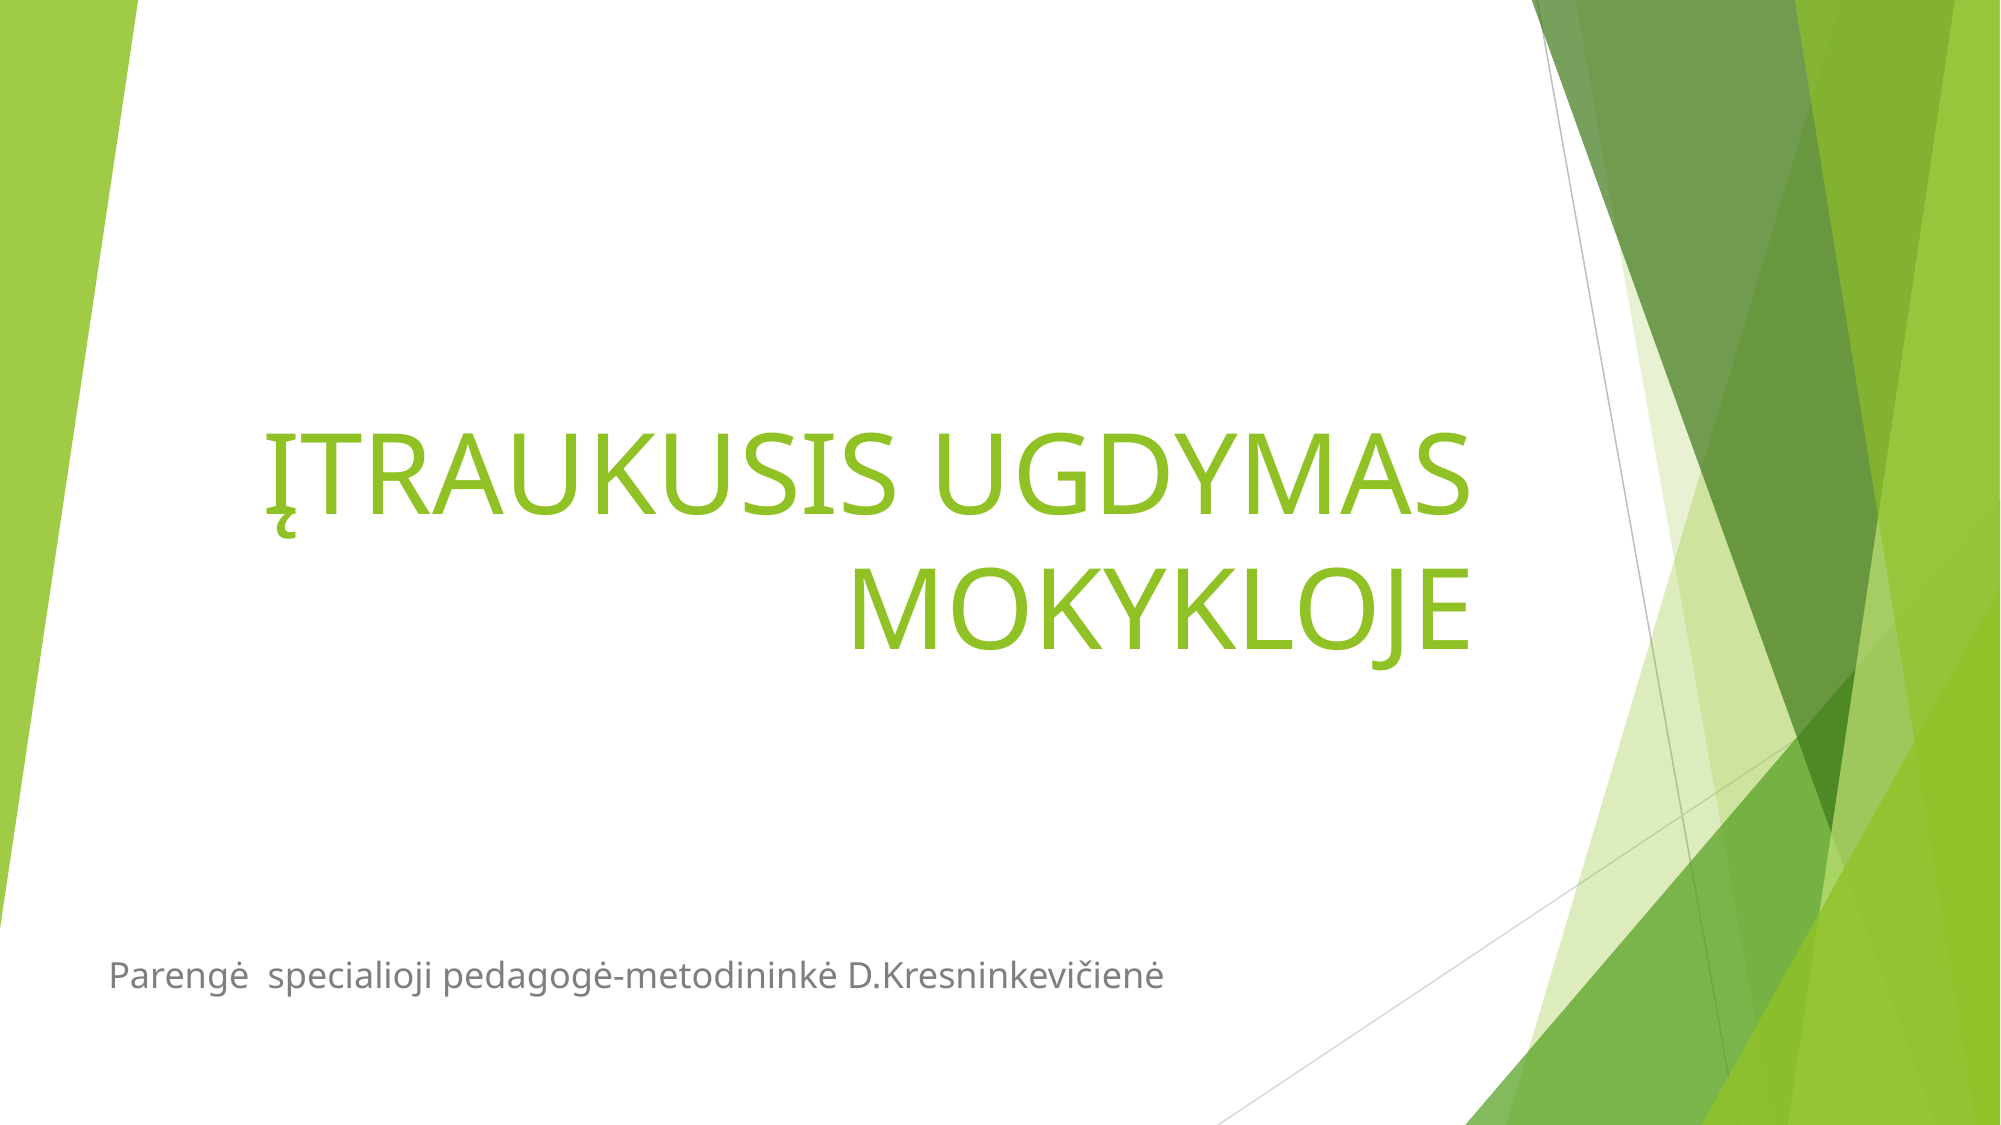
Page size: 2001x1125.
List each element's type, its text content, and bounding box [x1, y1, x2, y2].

title ĮTRAUKUSIS UGDYMAS MOKYKLOJE [247, 394, 1522, 665]
subtitle Parengė specialioji pedagogė-metodininkė D.Kresninkevičienė [93, 818, 1207, 1016]
